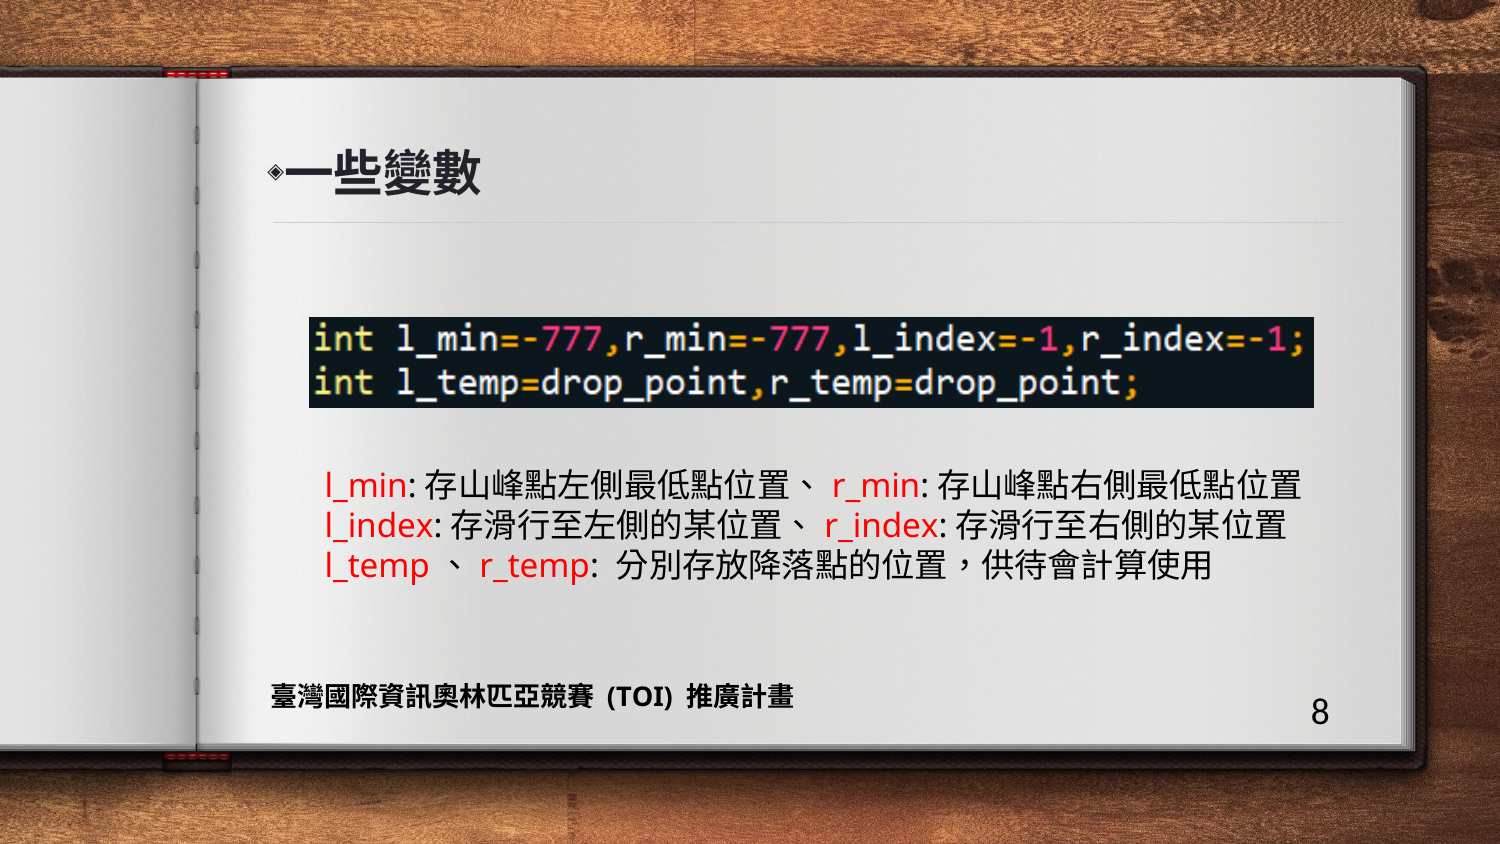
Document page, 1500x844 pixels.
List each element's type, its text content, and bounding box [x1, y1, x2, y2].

list 一些變數 [252, 126, 1296, 216]
picture [309, 317, 1314, 409]
text_box l_min:存山峰點左側最低點位置、r_min:存山峰點右側最低點位置 l_index:存滑行至左側的某位置、r_index:存滑行至右側的某位置 l_temp、r_temp: 分別存放降落點的位置，供待會計算使用 [309, 456, 1348, 594]
text_box [1295, 672, 1386, 737]
